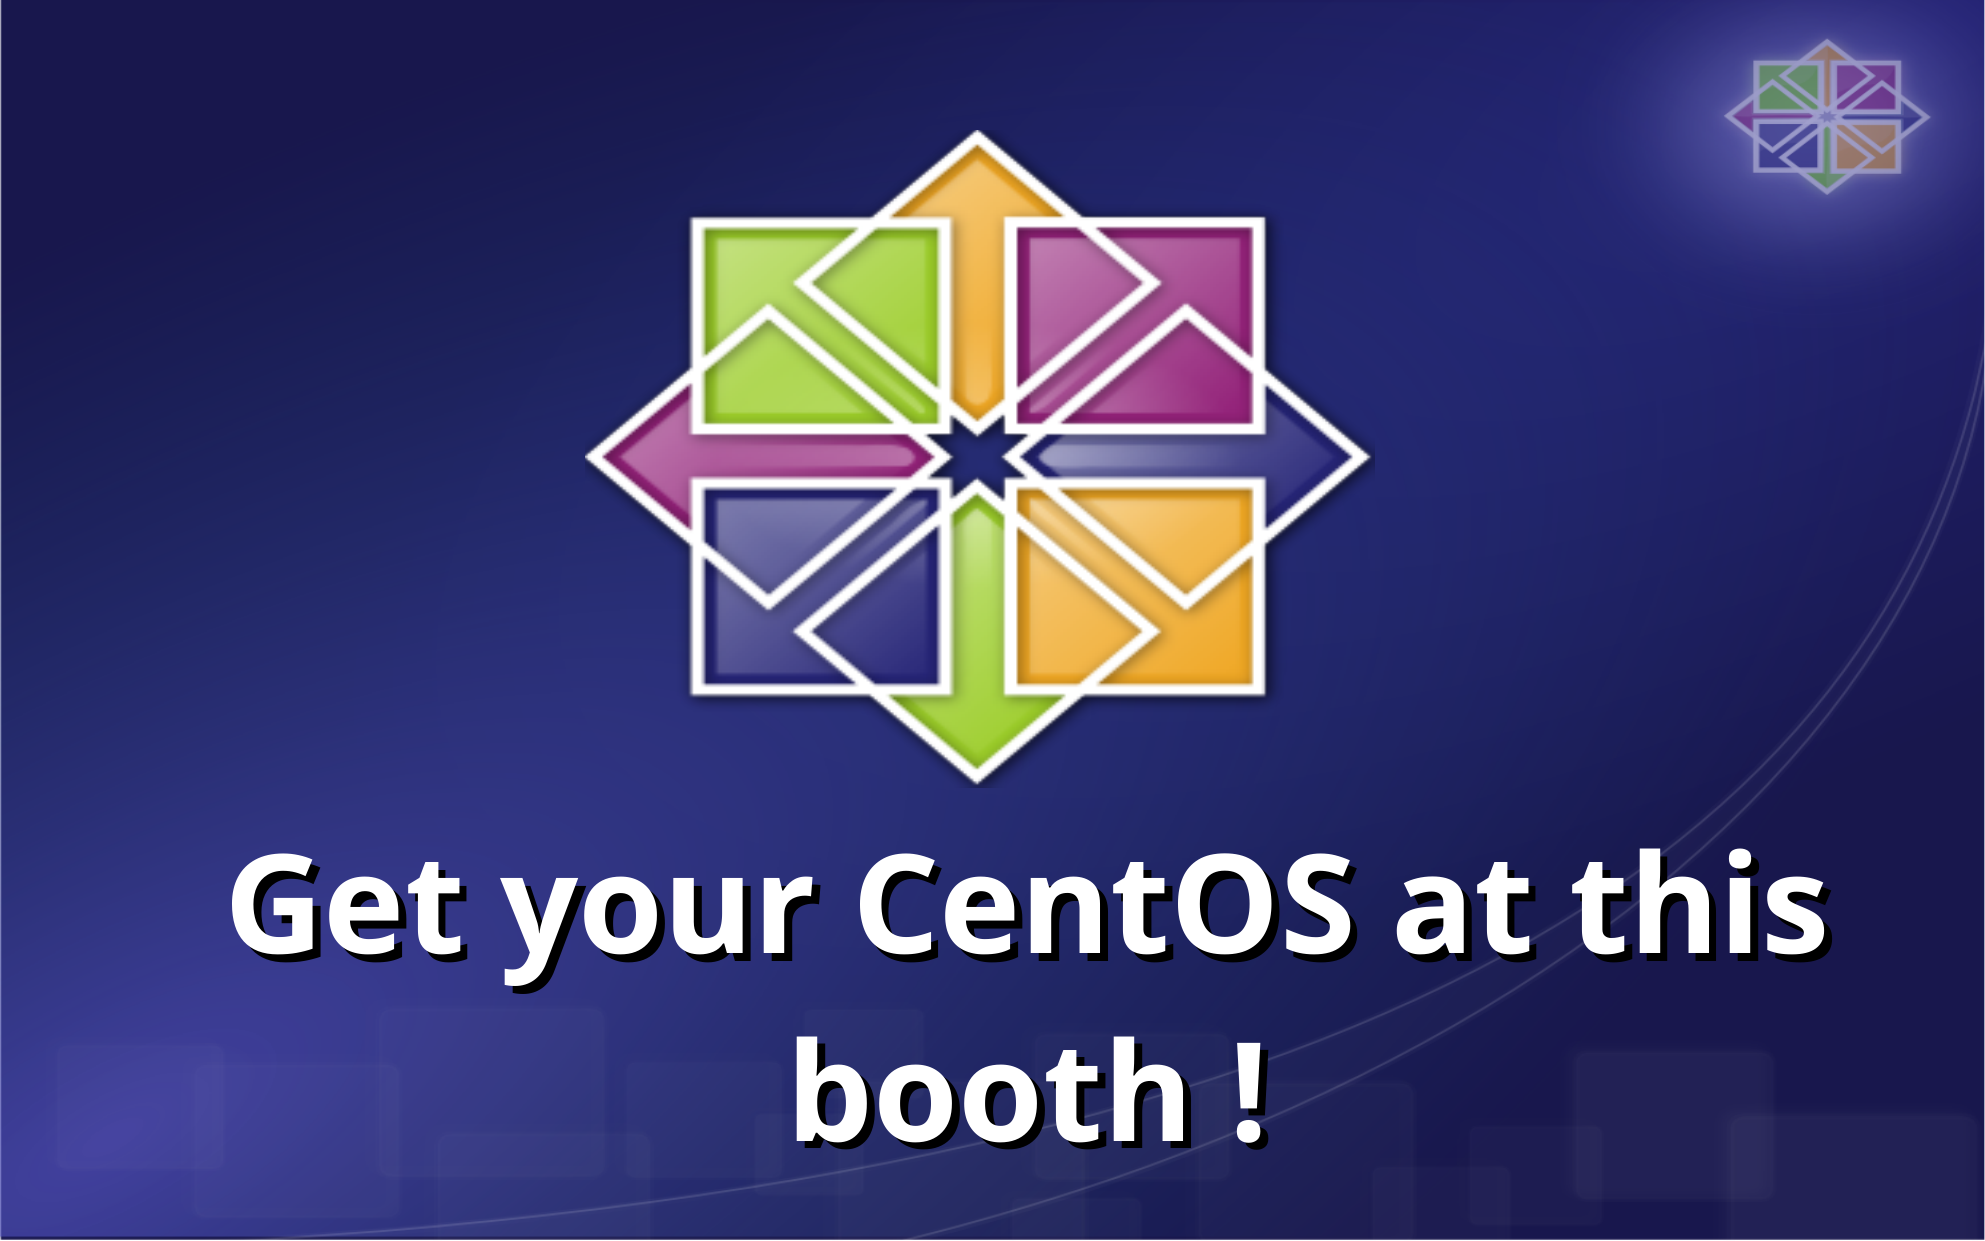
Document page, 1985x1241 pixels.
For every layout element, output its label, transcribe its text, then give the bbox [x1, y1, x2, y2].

title Get your CentOS at this booth ! [135, 825, 1921, 1163]
picture [0, 0, 1985, 1241]
